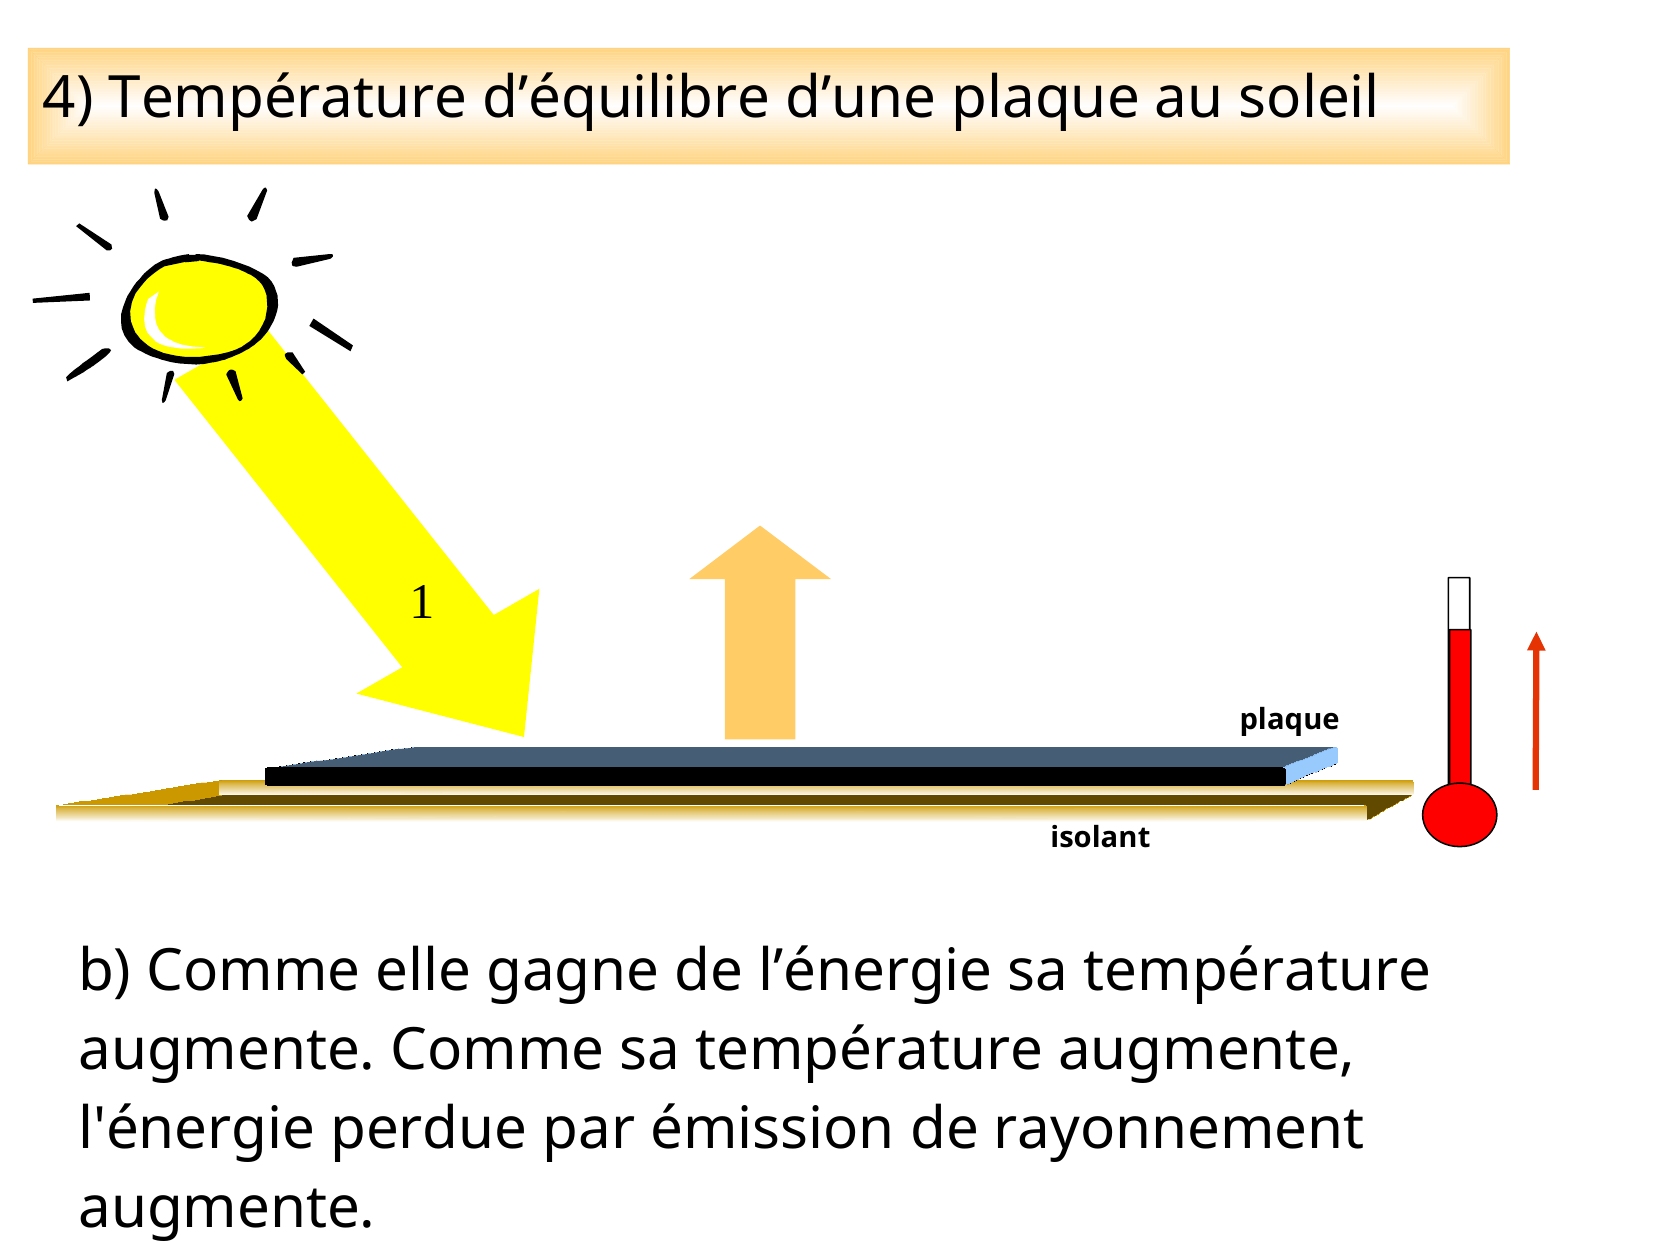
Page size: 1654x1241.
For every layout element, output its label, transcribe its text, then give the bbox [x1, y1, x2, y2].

text_box [154, 188, 169, 221]
text_box plaque [1224, 690, 1477, 766]
text_box [121, 254, 540, 738]
text_box [1448, 577, 1471, 690]
text_box [689, 525, 831, 740]
text_box [76, 223, 113, 251]
text_box [247, 187, 268, 222]
text_box [27, 47, 1511, 165]
text_box [66, 348, 112, 382]
text_box [291, 254, 333, 267]
text_box [32, 292, 91, 303]
text_box isolant [1035, 808, 1287, 884]
text_box 4) Température d’équilibre d’une plaque au soleil [27, 47, 1510, 164]
text_box b) Comme elle gagne de l’énergie sa température augmente. Comme sa température augmente, l'énergie perdue par émission de rayonnement augmente. [63, 920, 1615, 1209]
text_box 1 [409, 575, 445, 645]
text_box [309, 318, 353, 352]
picture [44, 737, 1429, 832]
text_box [1422, 766, 1497, 847]
